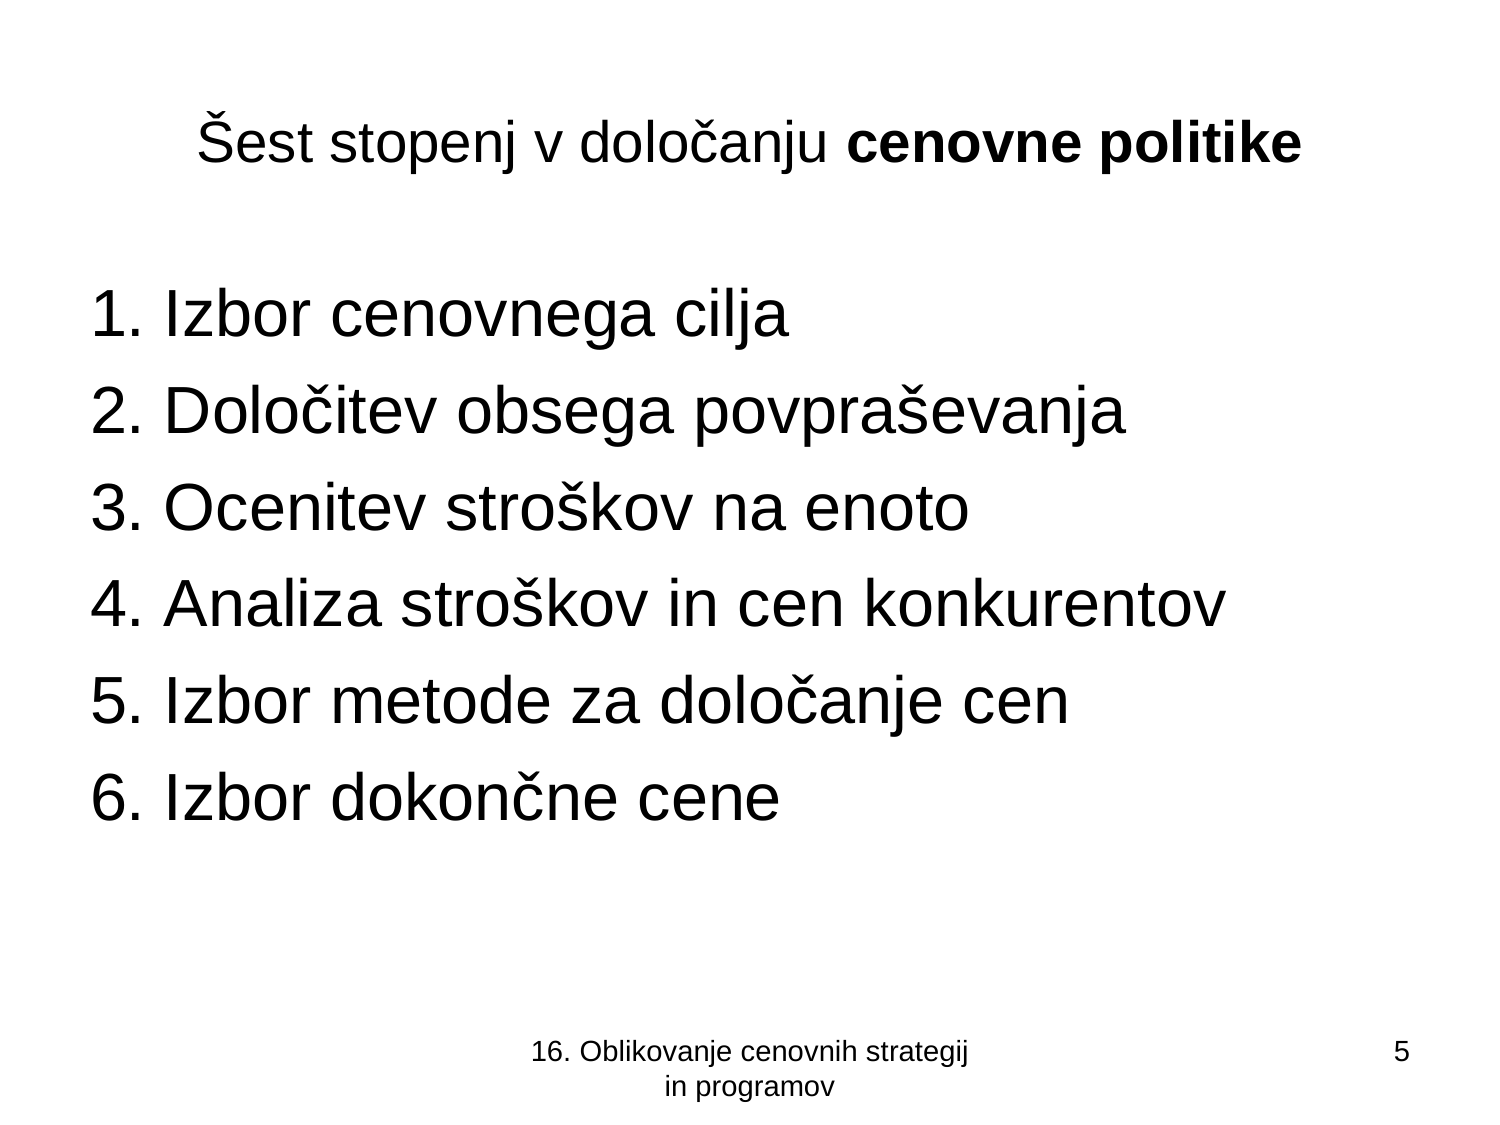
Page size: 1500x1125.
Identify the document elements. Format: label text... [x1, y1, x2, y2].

title Šest stopenj v določanju cenovne politike [75, 45, 1426, 233]
text_box <number> [1074, 1024, 1426, 1103]
text_box 16. Oblikovanje cenovnih strategij in programov [512, 1024, 988, 1103]
list 1. Izbor cenovnega cilja 2. Določitev obsega povpraševanja 3. Ocenitev stroškov na enoto 4. Analiza stroškov in cen konkurentov 5. Izbor metode za določanje cen 6. Izbor dokončne cene [75, 262, 1426, 1006]
